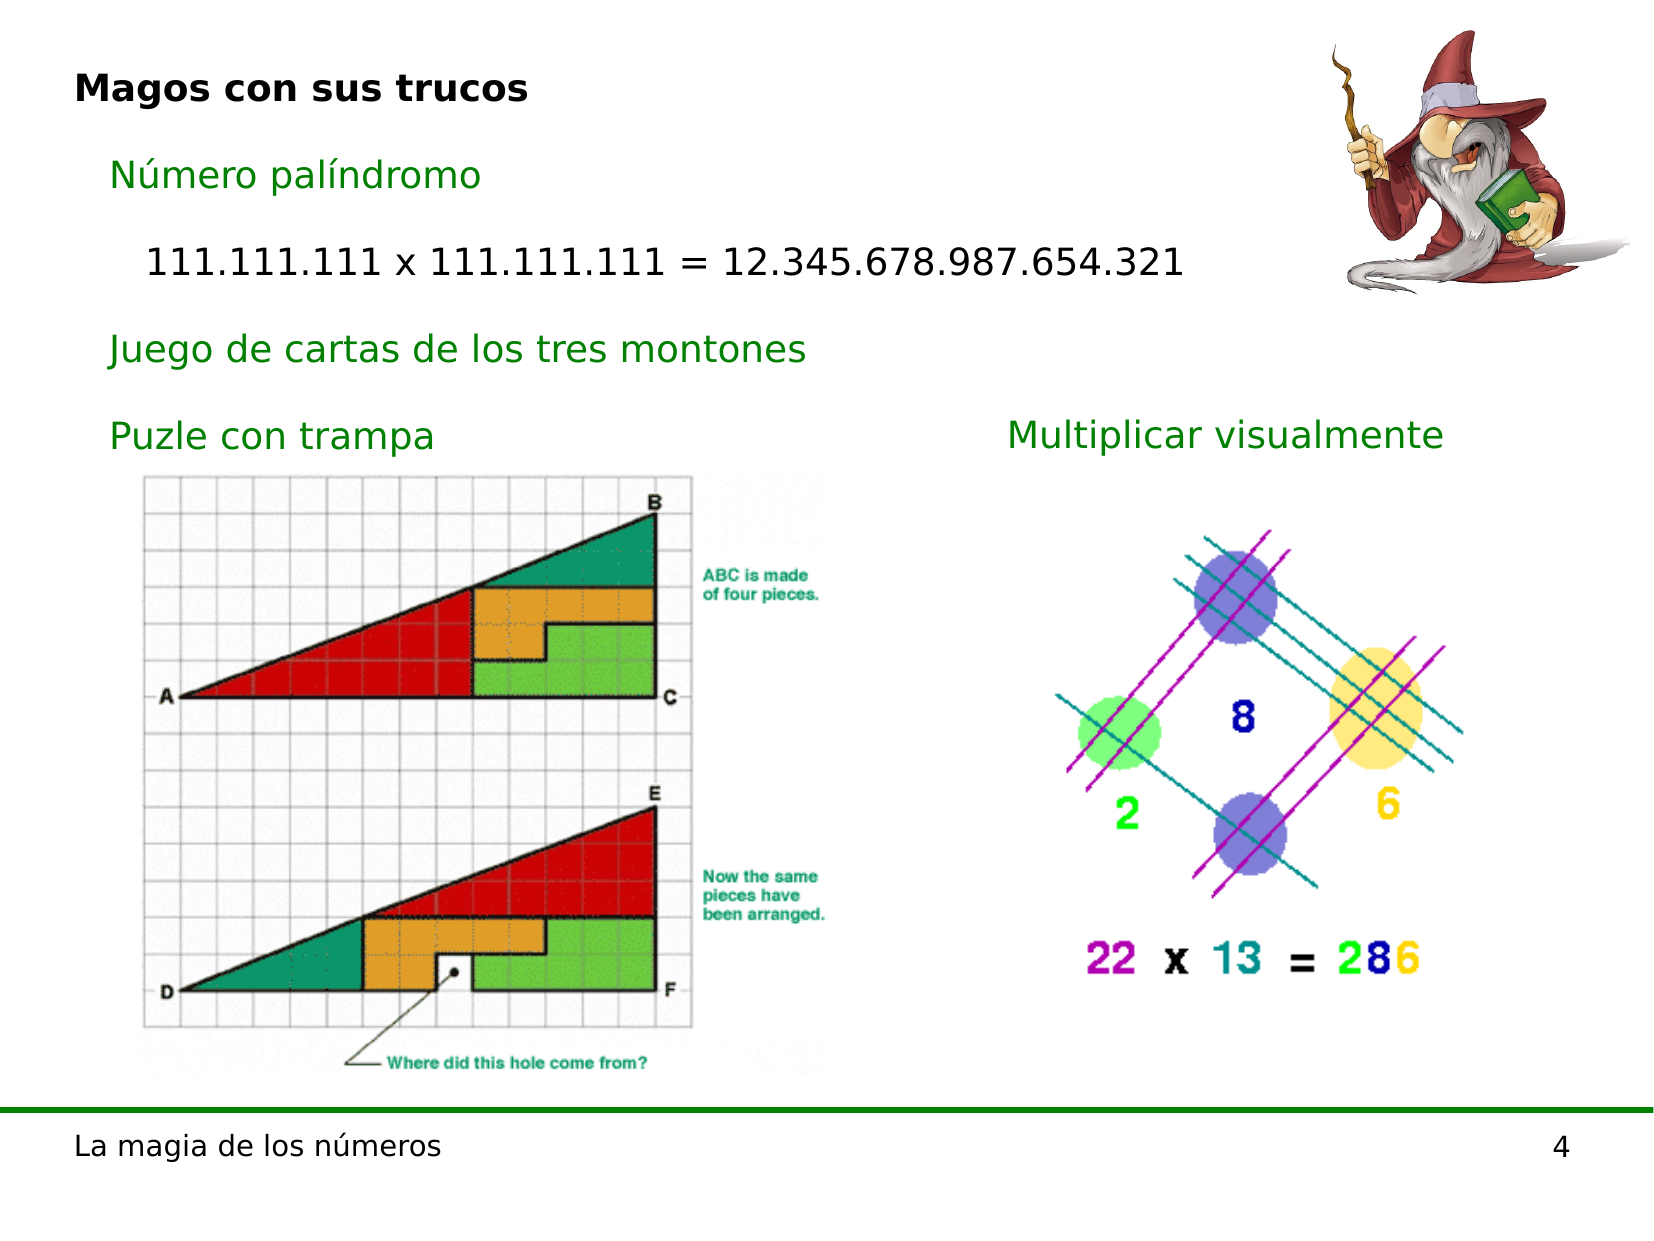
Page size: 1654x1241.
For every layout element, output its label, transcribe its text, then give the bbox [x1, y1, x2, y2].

text_box Magos con sus trucos Número palíndromo 111.111.111 x 111.111.111 = 12.345.678.987.654.321 Juego de cartas de los tres montones Puzle con trampa [59, 59, 1211, 466]
picture [1328, 29, 1630, 296]
picture [1009, 513, 1479, 1034]
text_box Multiplicar visualmente [956, 406, 1518, 496]
text_box La magia de los números [59, 1122, 975, 1172]
picture [139, 472, 827, 1076]
